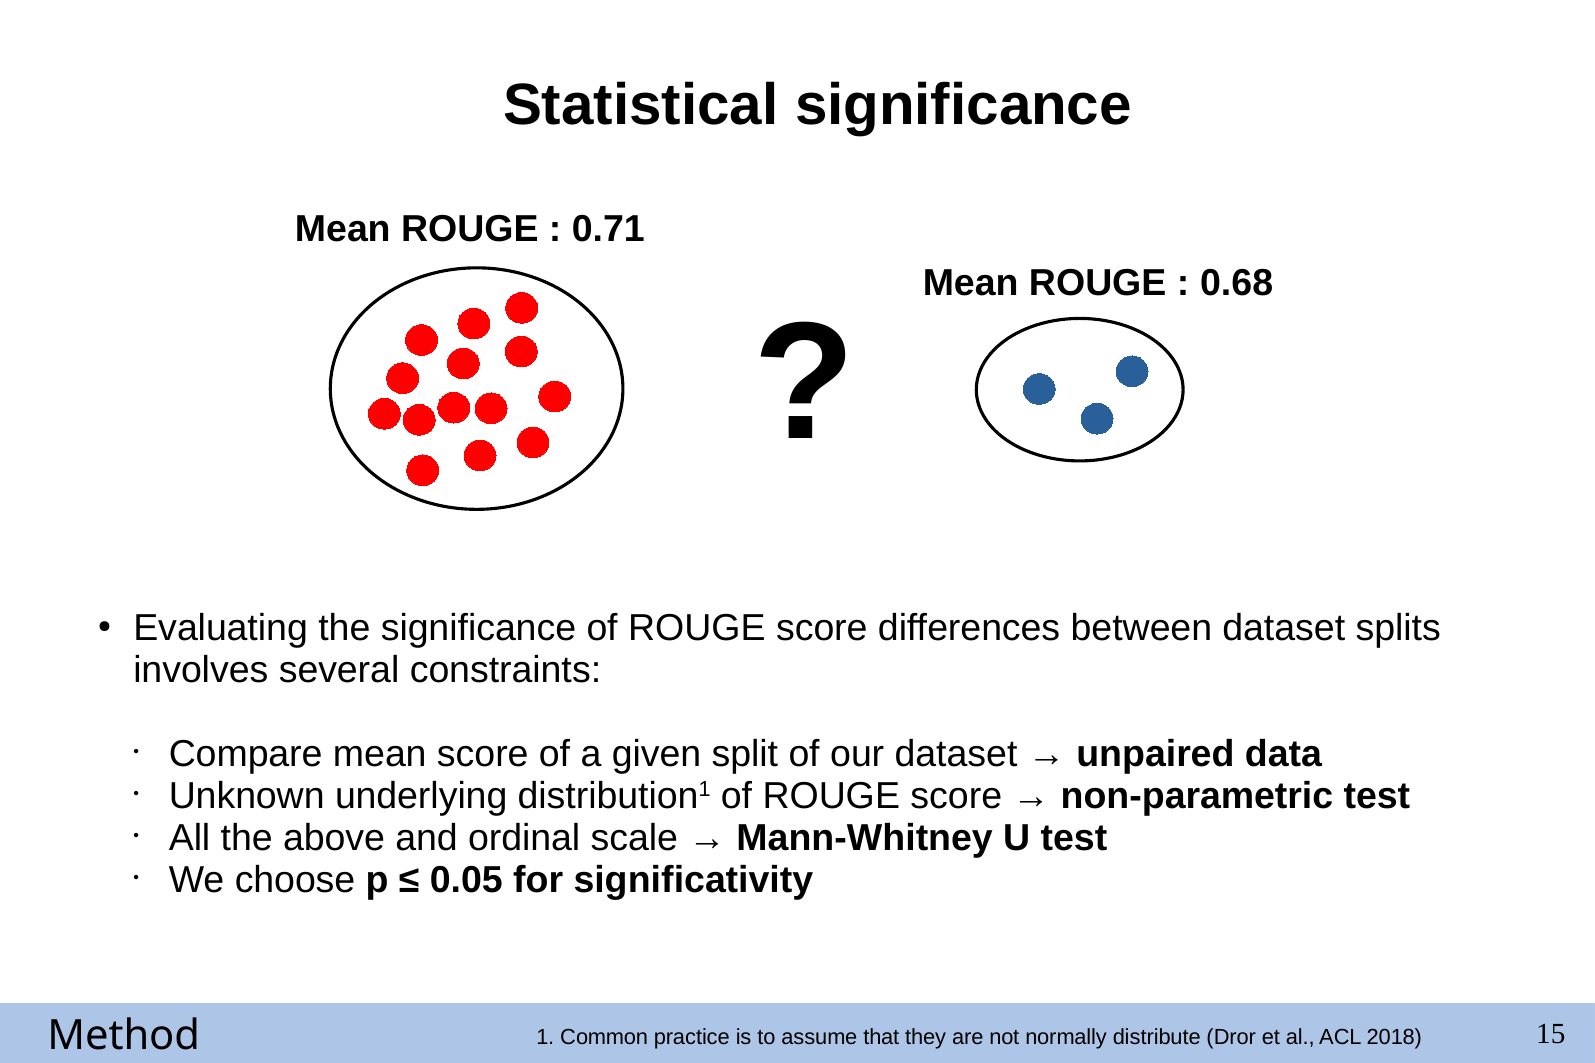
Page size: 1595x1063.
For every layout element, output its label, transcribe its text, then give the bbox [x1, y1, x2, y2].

text_box 1. Common practice is to assume that they are not normally distribute (Dror et al., ACL 2018) [521, 1017, 1471, 1062]
title Statistical significance [100, 59, 1536, 144]
text_box ? [739, 280, 854, 482]
text_box Mean ROUGE : 0.68 [908, 254, 1348, 312]
text_box [976, 318, 1184, 461]
text_box Evaluating the significance of ROUGE score differences between dataset splits involves several constraints: Compare mean score of a given split of our dataset → unpaired data Unknown underlying distribution1 of ROUGE score → non-parametric test All the above and ordinal scale → Mann-Whitney U test We choose p ≤ 0.05 for significativity [83, 599, 1534, 909]
text_box [330, 267, 623, 510]
text_box Mean ROUGE : 0.71 [280, 199, 720, 257]
title Method [47, 980, 1483, 1063]
